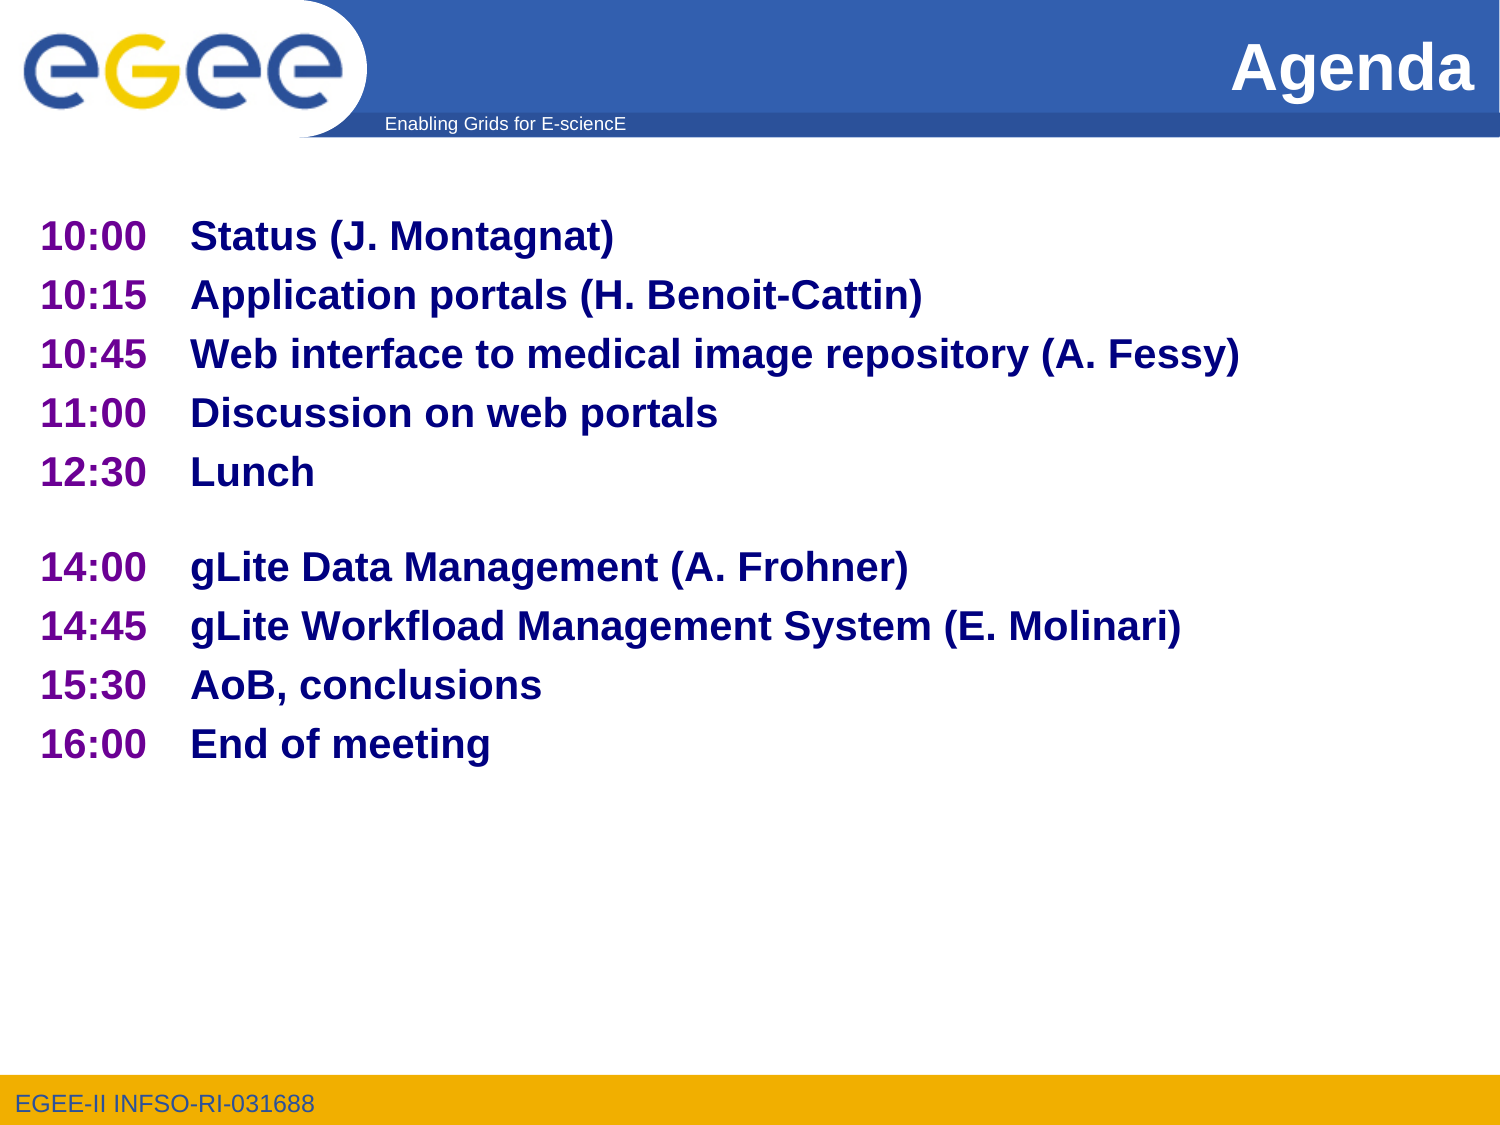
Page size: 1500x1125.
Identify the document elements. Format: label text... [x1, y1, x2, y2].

title Agenda [369, 10, 1475, 124]
picture [18, 30, 349, 112]
list 10:00 Status (J. Montagnat) 10:15 Application portals (H. Benoit-Cattin) 10:45 Web interface to medical image repository (A. Fessy) 11:00 Discussion on web portals 12:30 Lunch 14:00 gLite Data Management (A. Frohner) 14:45 gLite Workfload Management System (E. Molinari) 15:30 AoB, conclusions 16:00 End of meeting [40, 213, 1459, 1006]
